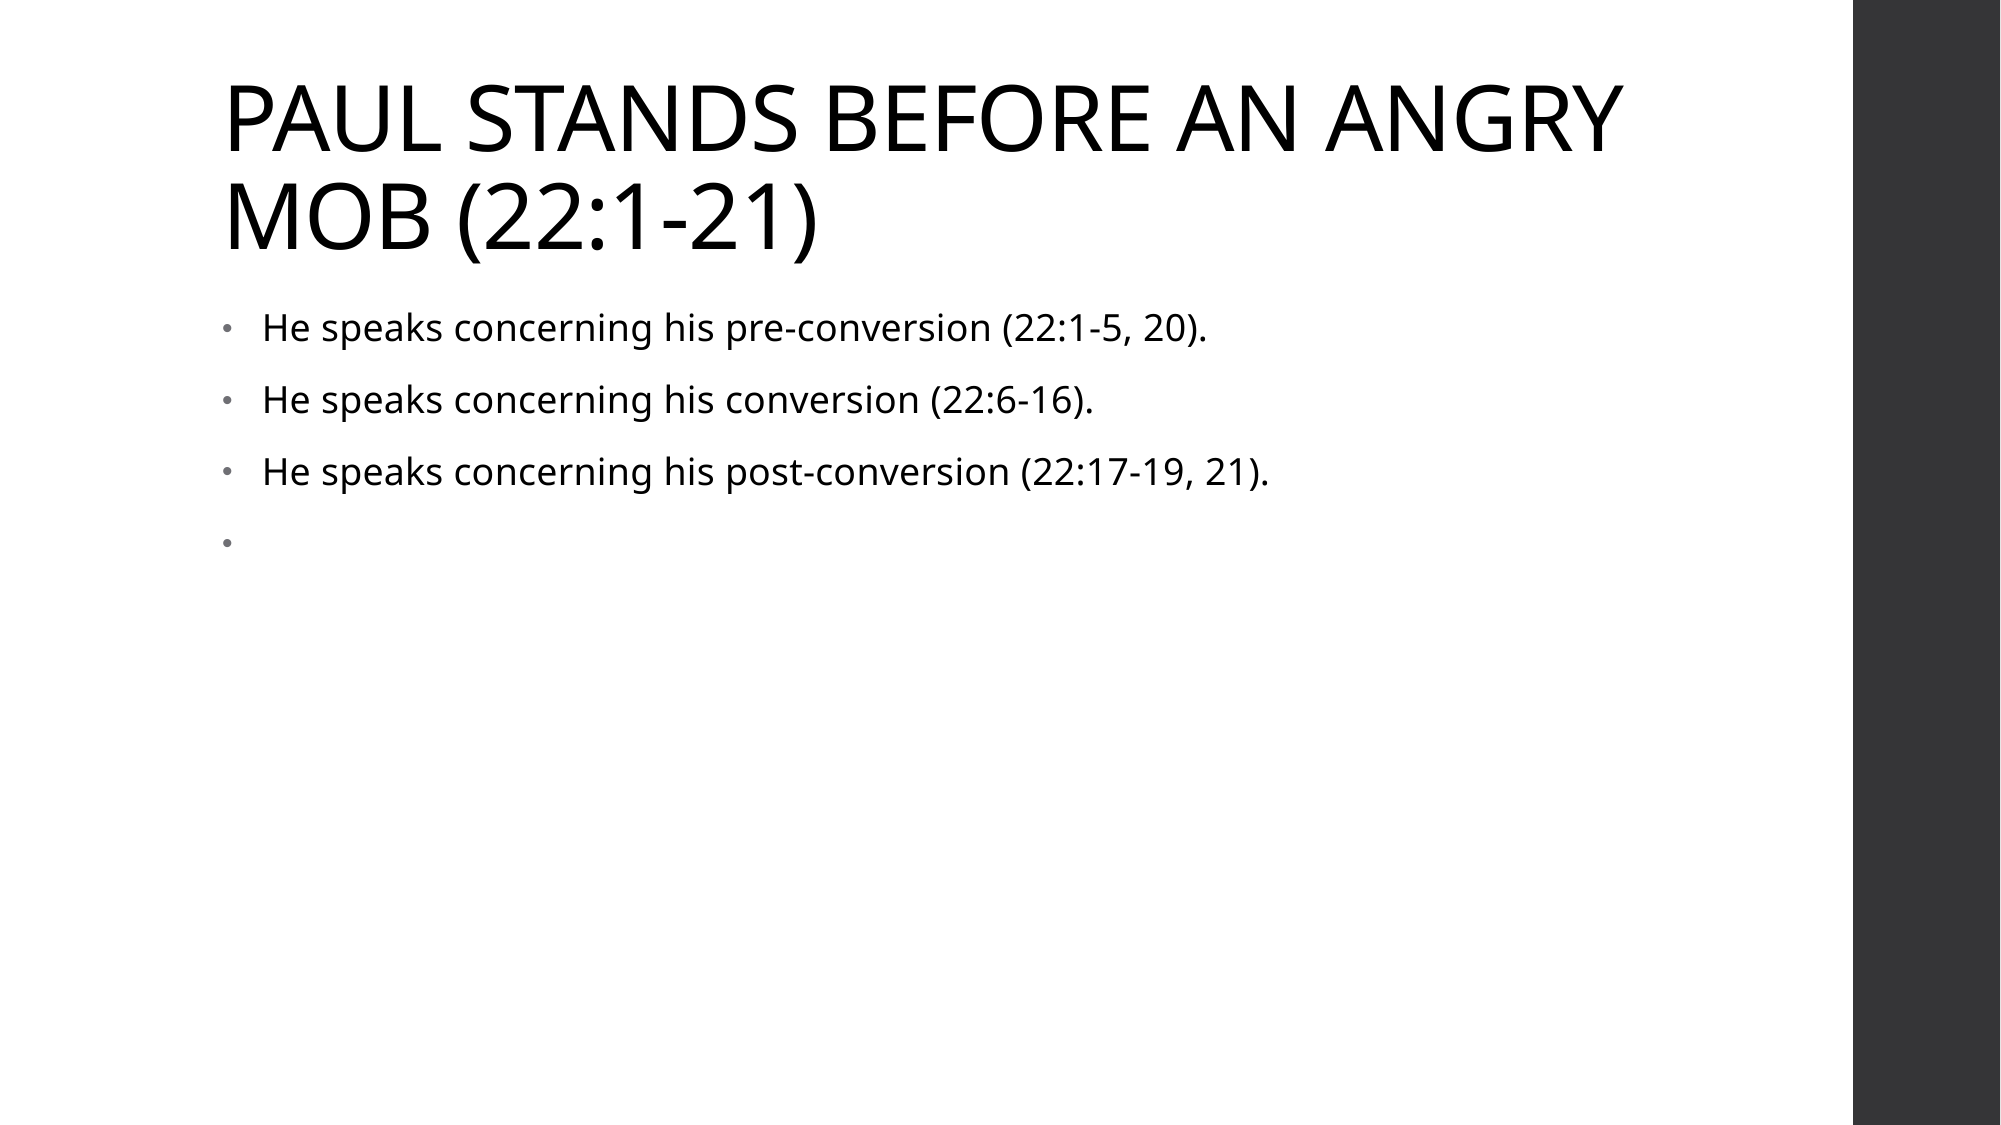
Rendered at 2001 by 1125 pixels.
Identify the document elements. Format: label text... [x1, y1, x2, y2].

title PAUL STANDS BEFORE AN ANGRY MOB (22:1-21) [206, 60, 1797, 278]
list He speaks concerning his pre-conversion (22:1-5, 20). He speaks concerning his conversion (22:6-16). He speaks concerning his post-conversion (22:17-19, 21). [206, 299, 1617, 1014]
